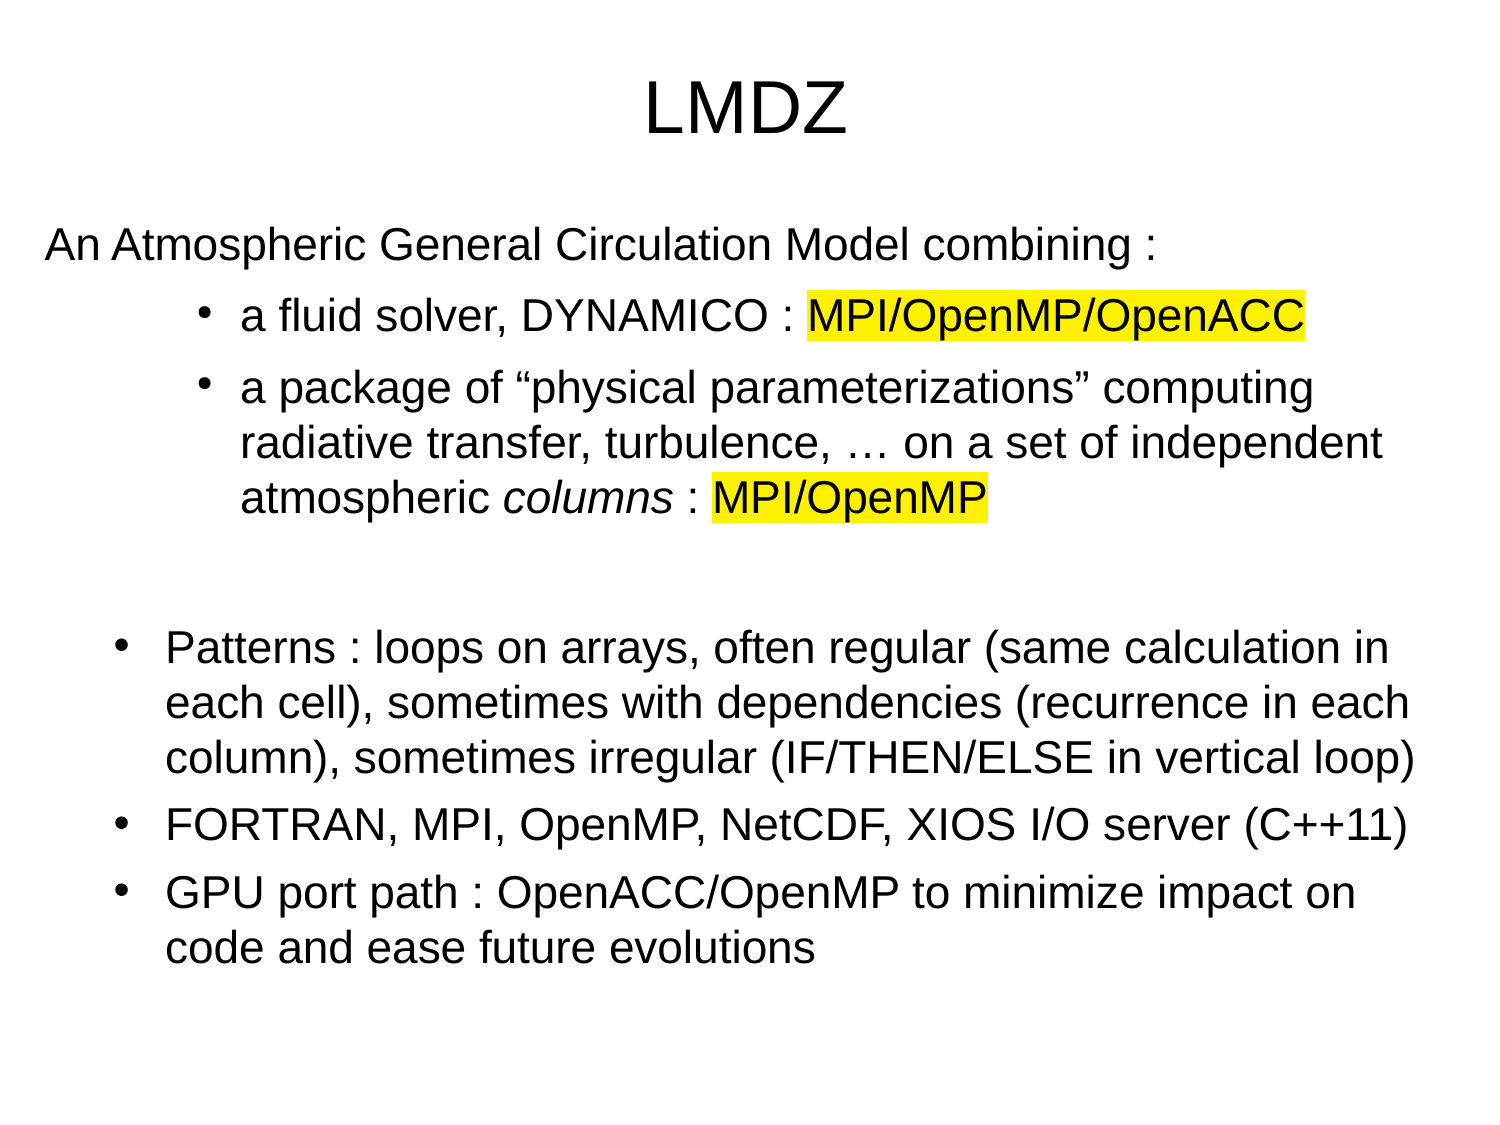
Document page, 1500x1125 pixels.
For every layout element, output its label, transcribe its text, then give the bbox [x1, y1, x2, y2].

title LMDZ [75, 29, 1418, 178]
list An Atmospheric General Circulation Model combining : a fluid solver, DYNAMICO : MPI/OpenMP/OpenACC a package of “physical parameterizations” computing radiative transfer, turbulence, … on a set of independent atmospheric columns : MPI/OpenMP Patterns : loops on arrays, often regular (same calculation in each cell), sometimes with dependencies (recurrence in each column), sometimes irregular (IF/THEN/ELSE in vertical loop) FORTRAN, MPI, OpenMP, NetCDF, XIOS I/O server (C++11) GPU port path : OpenACC/OpenMP to minimize impact on code and ease future evolutions [29, 206, 1447, 1063]
